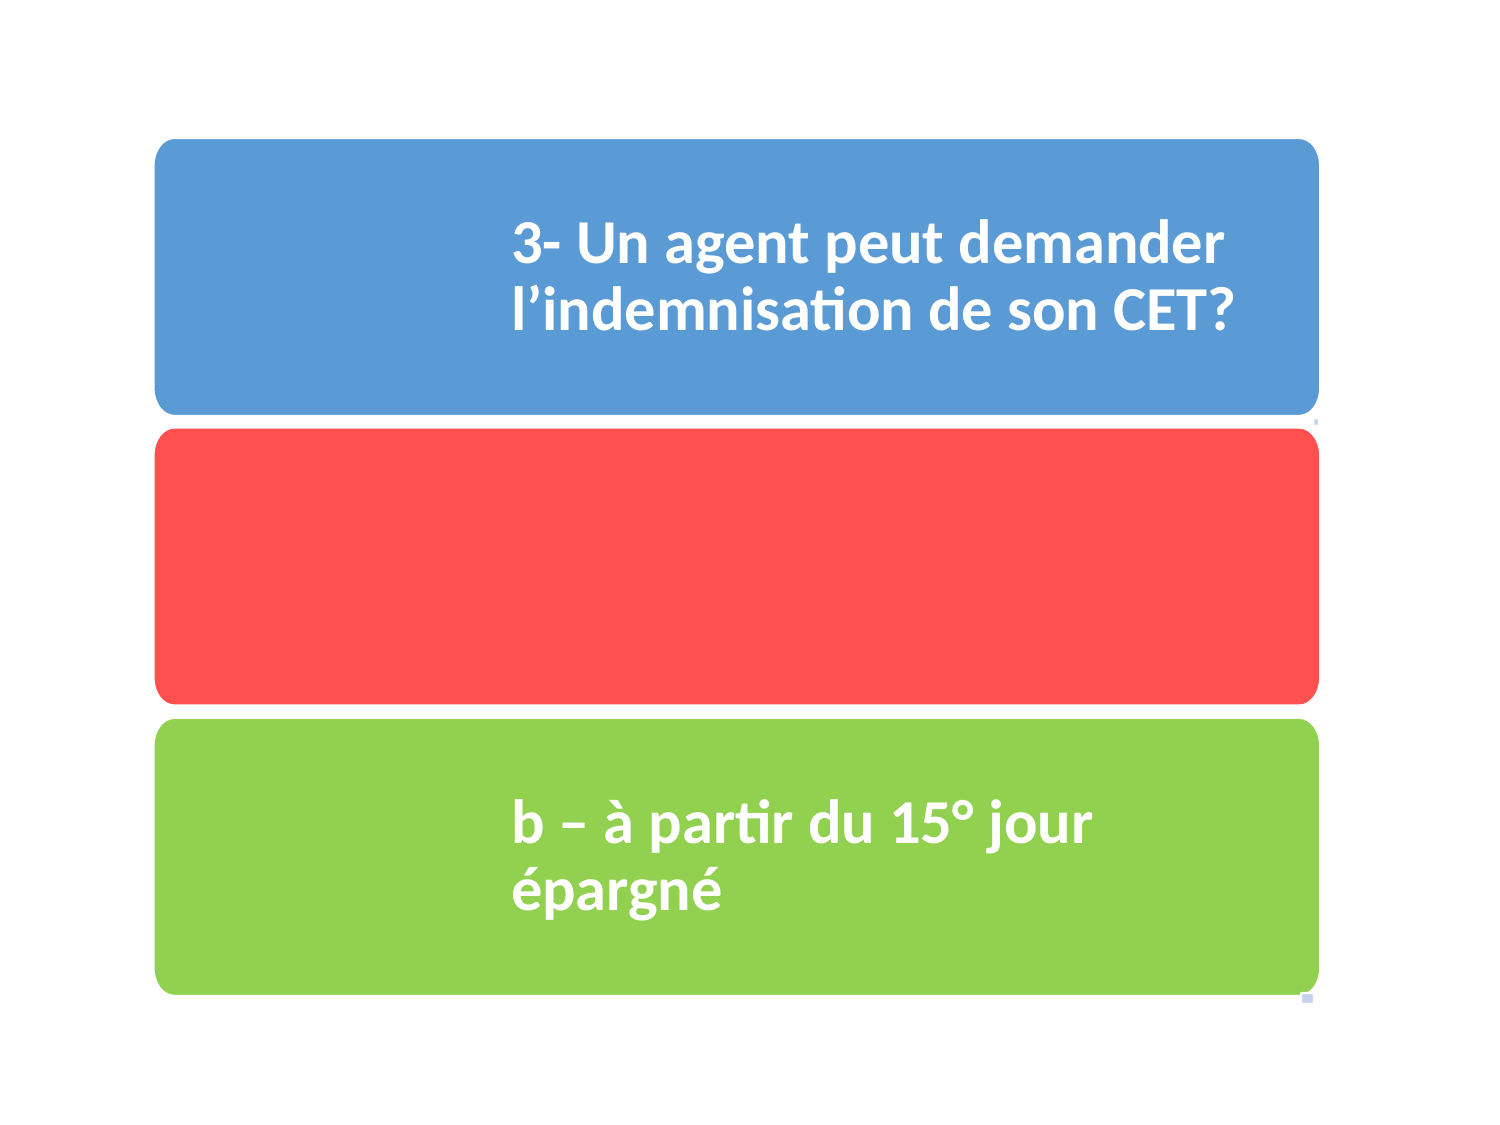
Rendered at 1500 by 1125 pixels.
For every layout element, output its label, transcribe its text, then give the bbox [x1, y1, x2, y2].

text_box [1313, 418, 1320, 426]
text_box [1300, 993, 1314, 1004]
text_box 3- Un agent peut demander l’indemnisation de son CET? [153, 138, 1321, 416]
text_box [153, 427, 1321, 706]
text_box b – à partir du 15° jour épargné [153, 717, 1321, 996]
